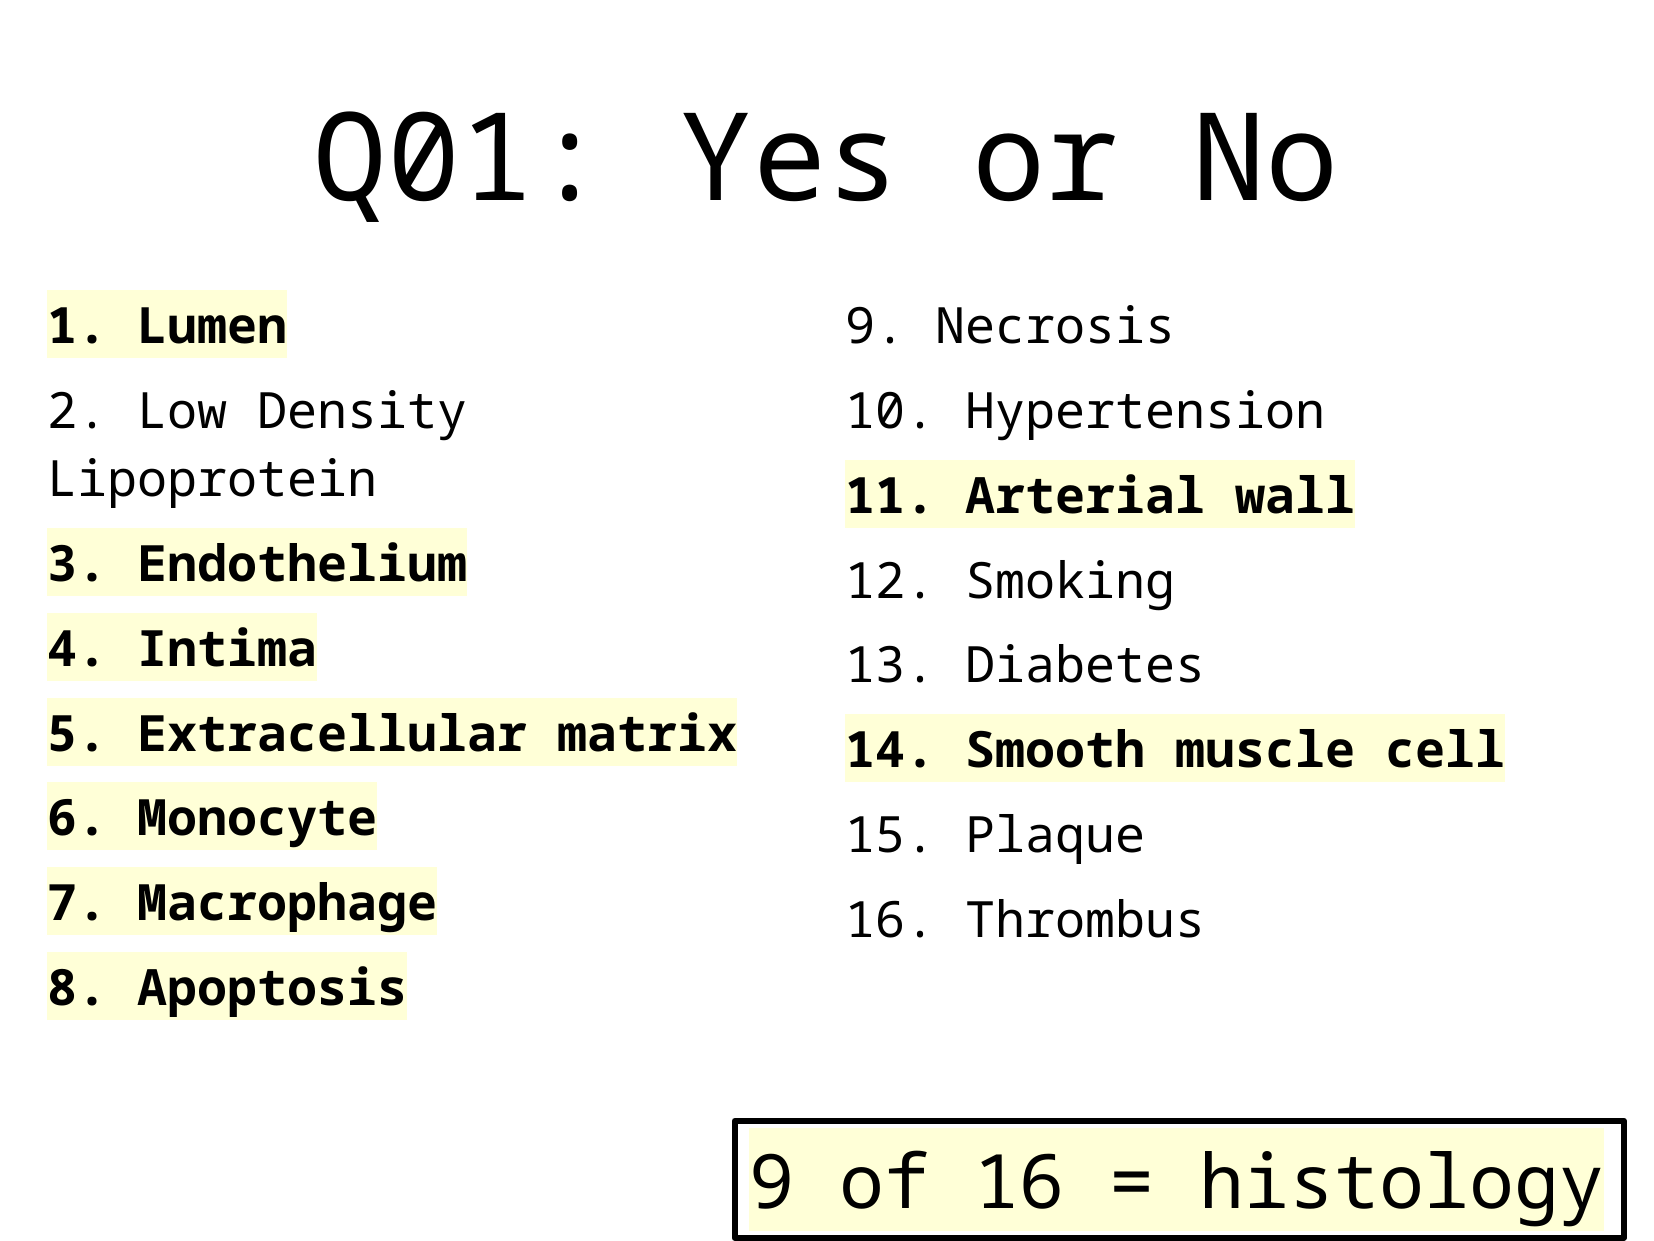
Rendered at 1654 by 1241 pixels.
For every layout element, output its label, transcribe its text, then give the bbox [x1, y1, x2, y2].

list 1. Lumen 2. Low Density Lipoprotein 3. Endothelium 4. Intima 5. Extracellular matrix 6. Monocyte 7. Macrophage 8. Apoptosis [47, 290, 809, 1193]
title Q01: Yes or No [82, 49, 1571, 257]
text_box 9 of 16 = histology [734, 1120, 1625, 1211]
list 9. Necrosis 10. Hypertension 11. Arterial wall 12. Smoking 13. Diabetes 14. Smooth muscle cell 15. Plaque 16. Thrombus [845, 290, 1607, 1118]
